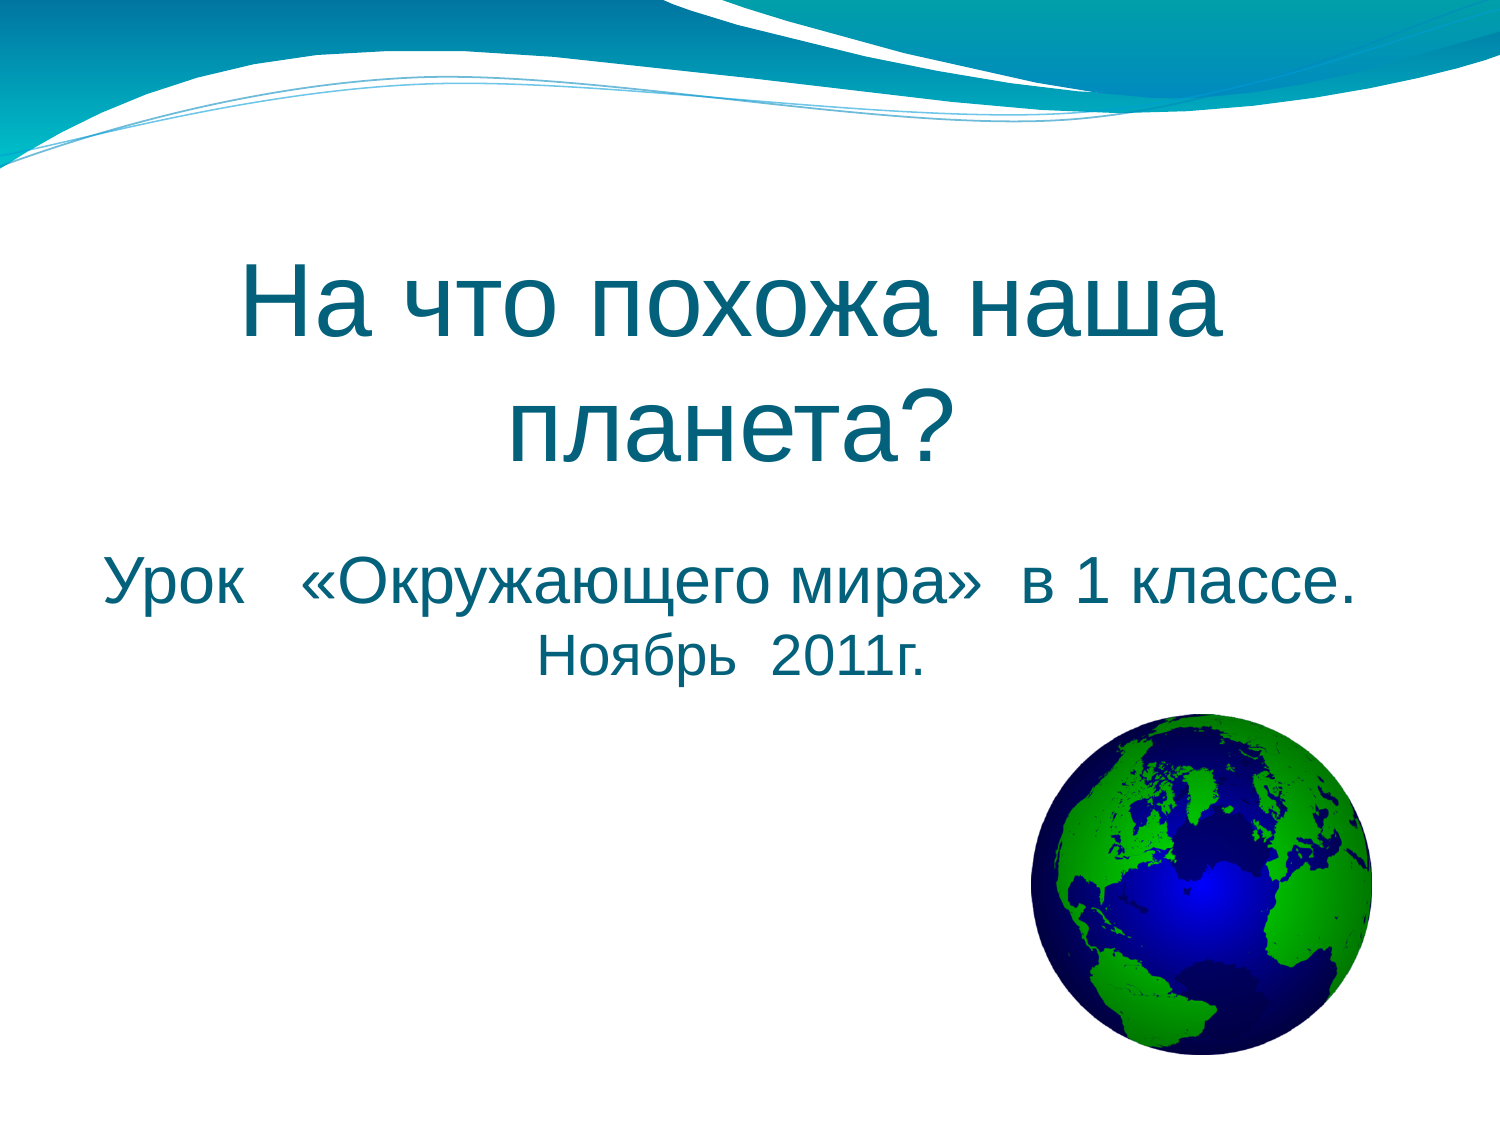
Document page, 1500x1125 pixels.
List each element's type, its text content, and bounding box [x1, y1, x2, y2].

picture [1031, 714, 1372, 1055]
subtitle Урок «Окружающего мира» в 1 классе. Ноябрь 2011г. [87, 529, 1376, 818]
title На что похожа наша планета? [87, 224, 1376, 525]
